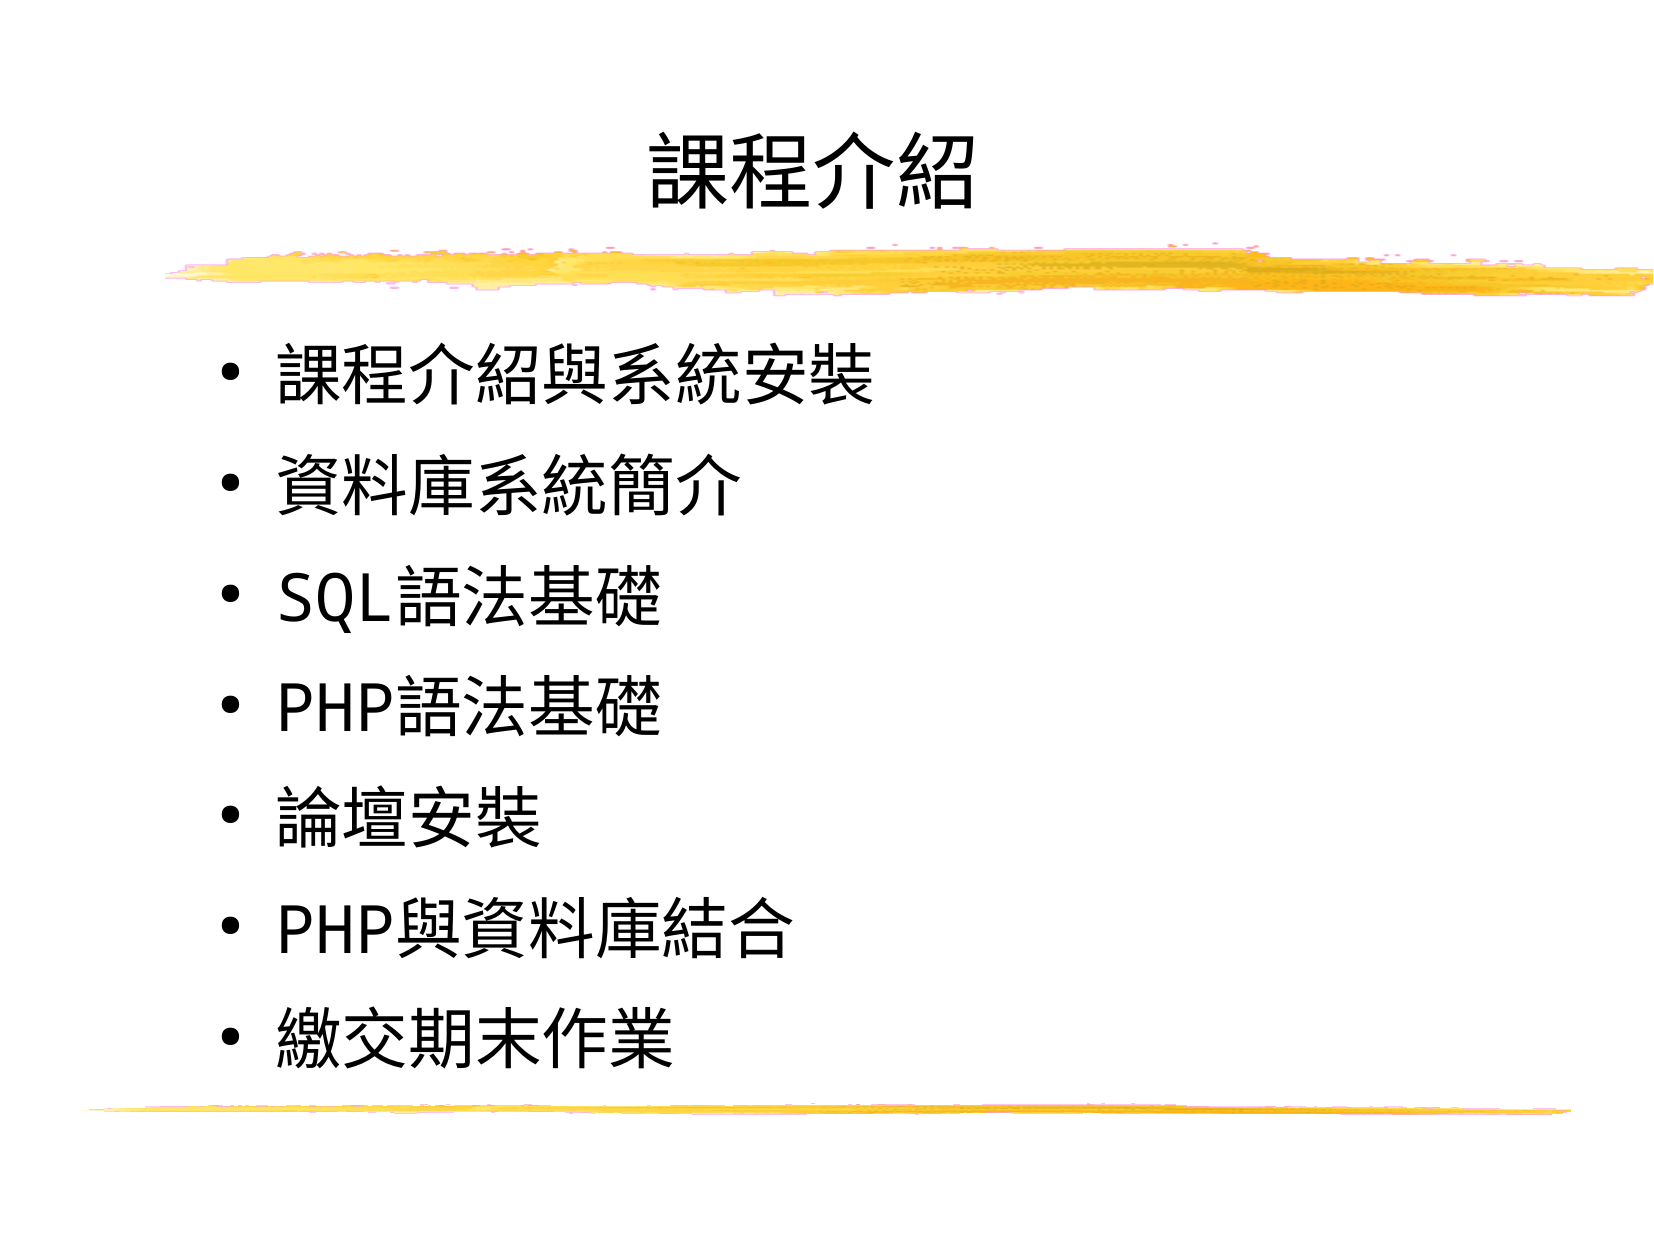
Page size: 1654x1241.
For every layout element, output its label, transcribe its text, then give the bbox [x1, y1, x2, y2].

picture [165, 237, 1654, 308]
list 課程介紹與系統安裝 資料庫系統簡介 SQL語法基礎 PHP語法基礎 論壇安裝 PHP與資料庫結合 繳交期末作業 [204, 315, 1555, 1086]
title 課程介紹 [110, 27, 1516, 235]
picture [82, 1102, 1571, 1117]
